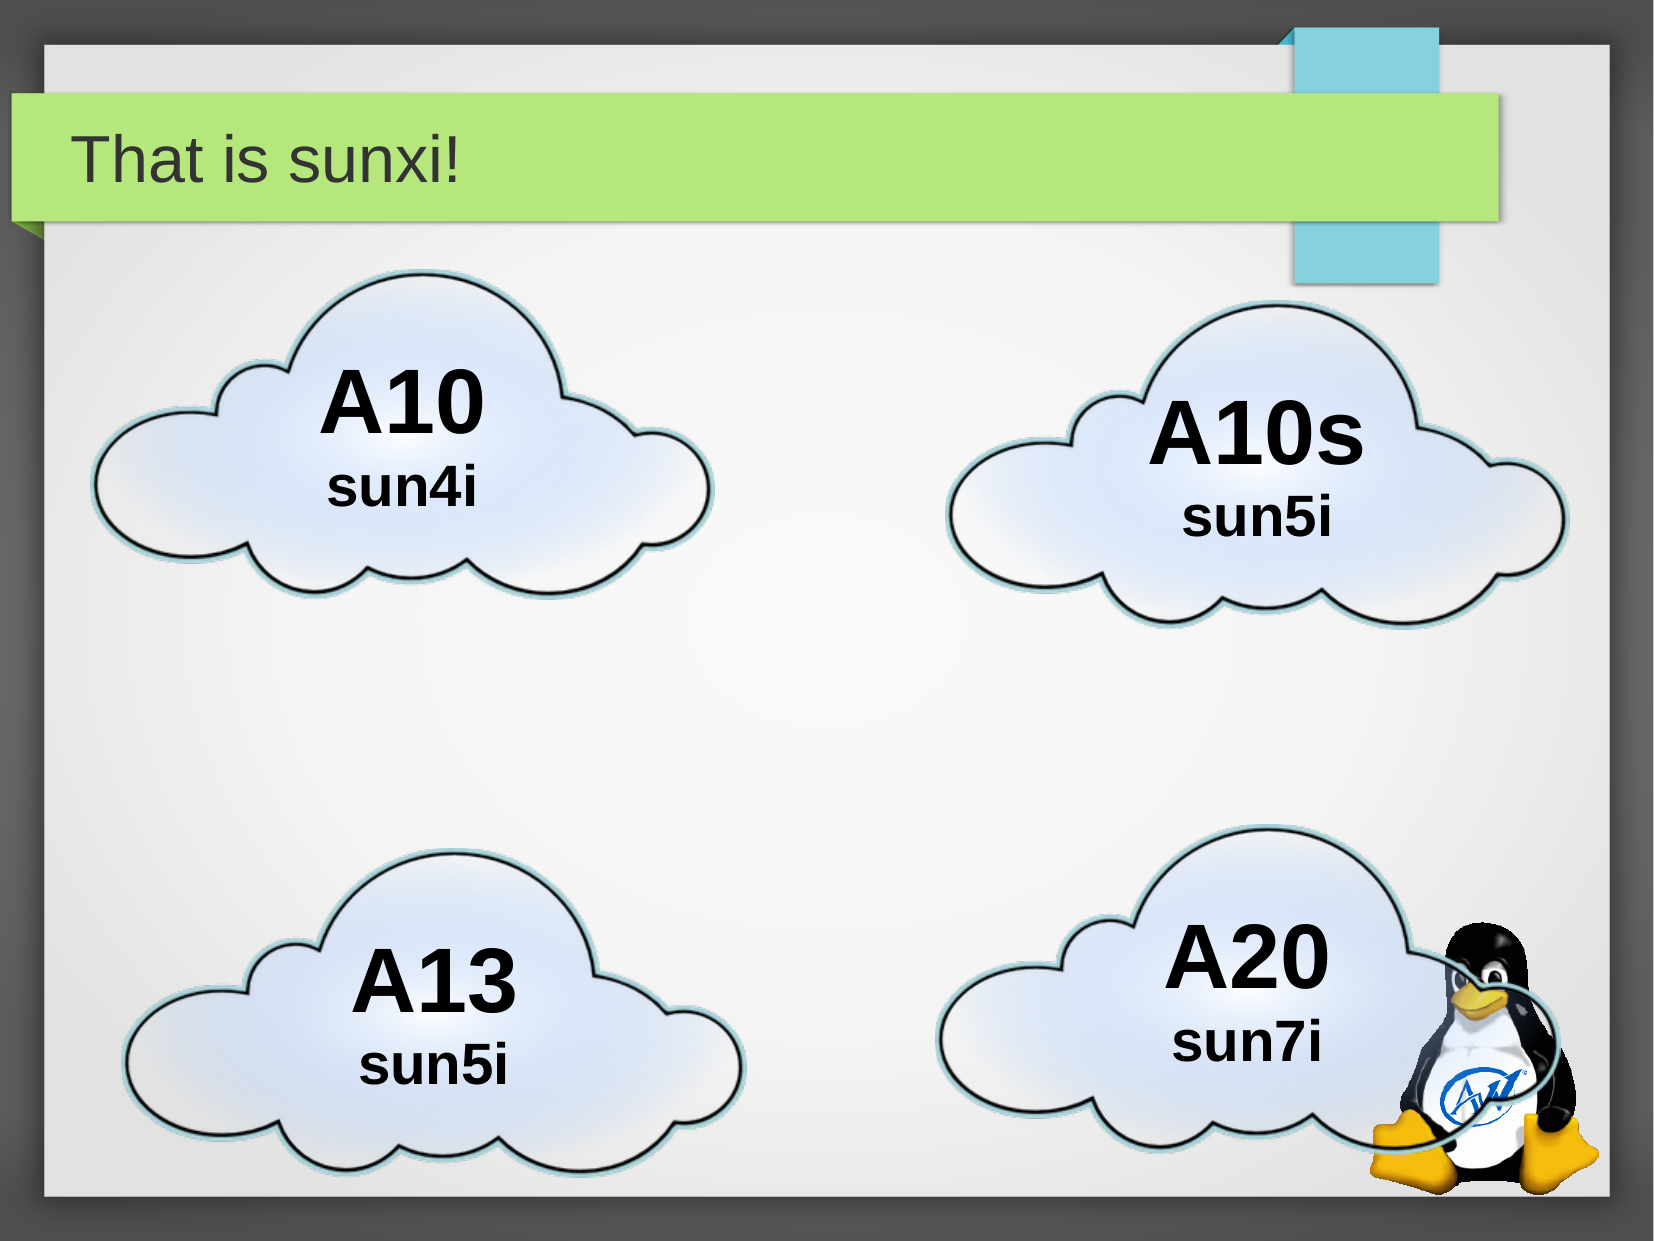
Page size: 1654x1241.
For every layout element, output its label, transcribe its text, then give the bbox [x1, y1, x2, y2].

picture [0, 0, 1654, 1241]
title That is sunxi! [70, 106, 1229, 213]
